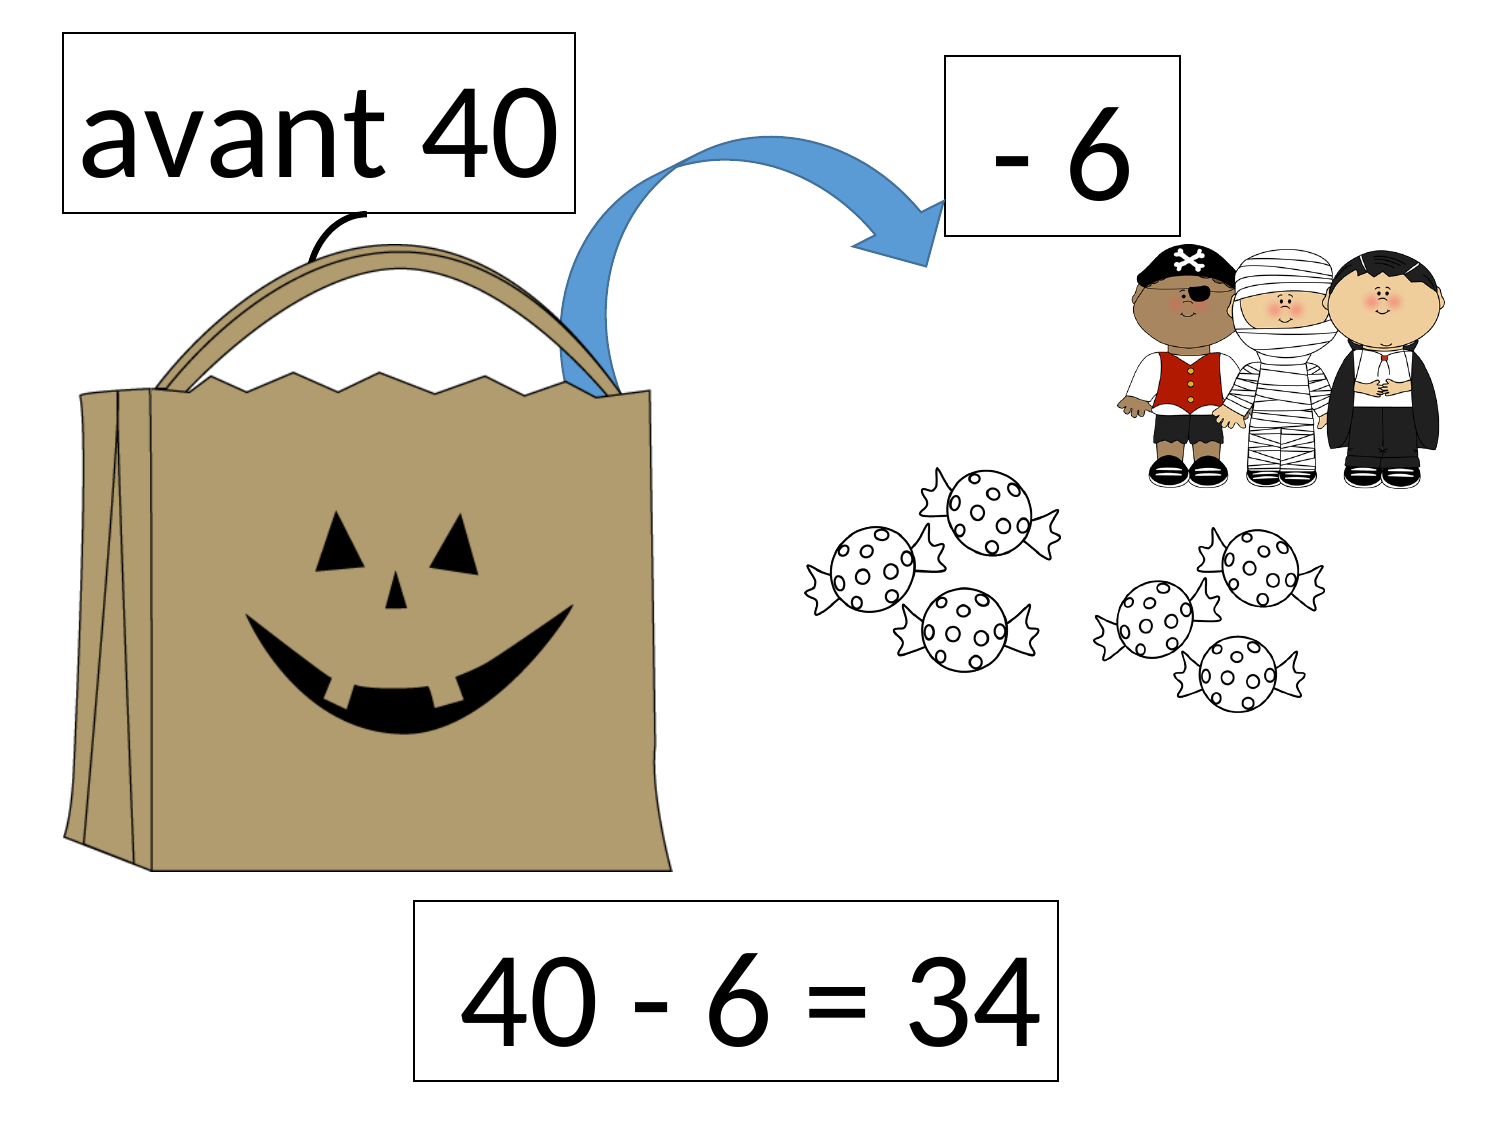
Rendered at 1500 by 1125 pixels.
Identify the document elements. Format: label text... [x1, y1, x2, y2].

picture [1117, 245, 1445, 489]
text_box avant 40 [63, 33, 575, 213]
text_box [583, 136, 944, 267]
picture [1093, 527, 1325, 713]
text_box 40 - 6 = 34 [414, 901, 1058, 1081]
picture [804, 467, 1061, 673]
picture [63, 244, 673, 872]
text_box - 6 [945, 56, 1180, 236]
